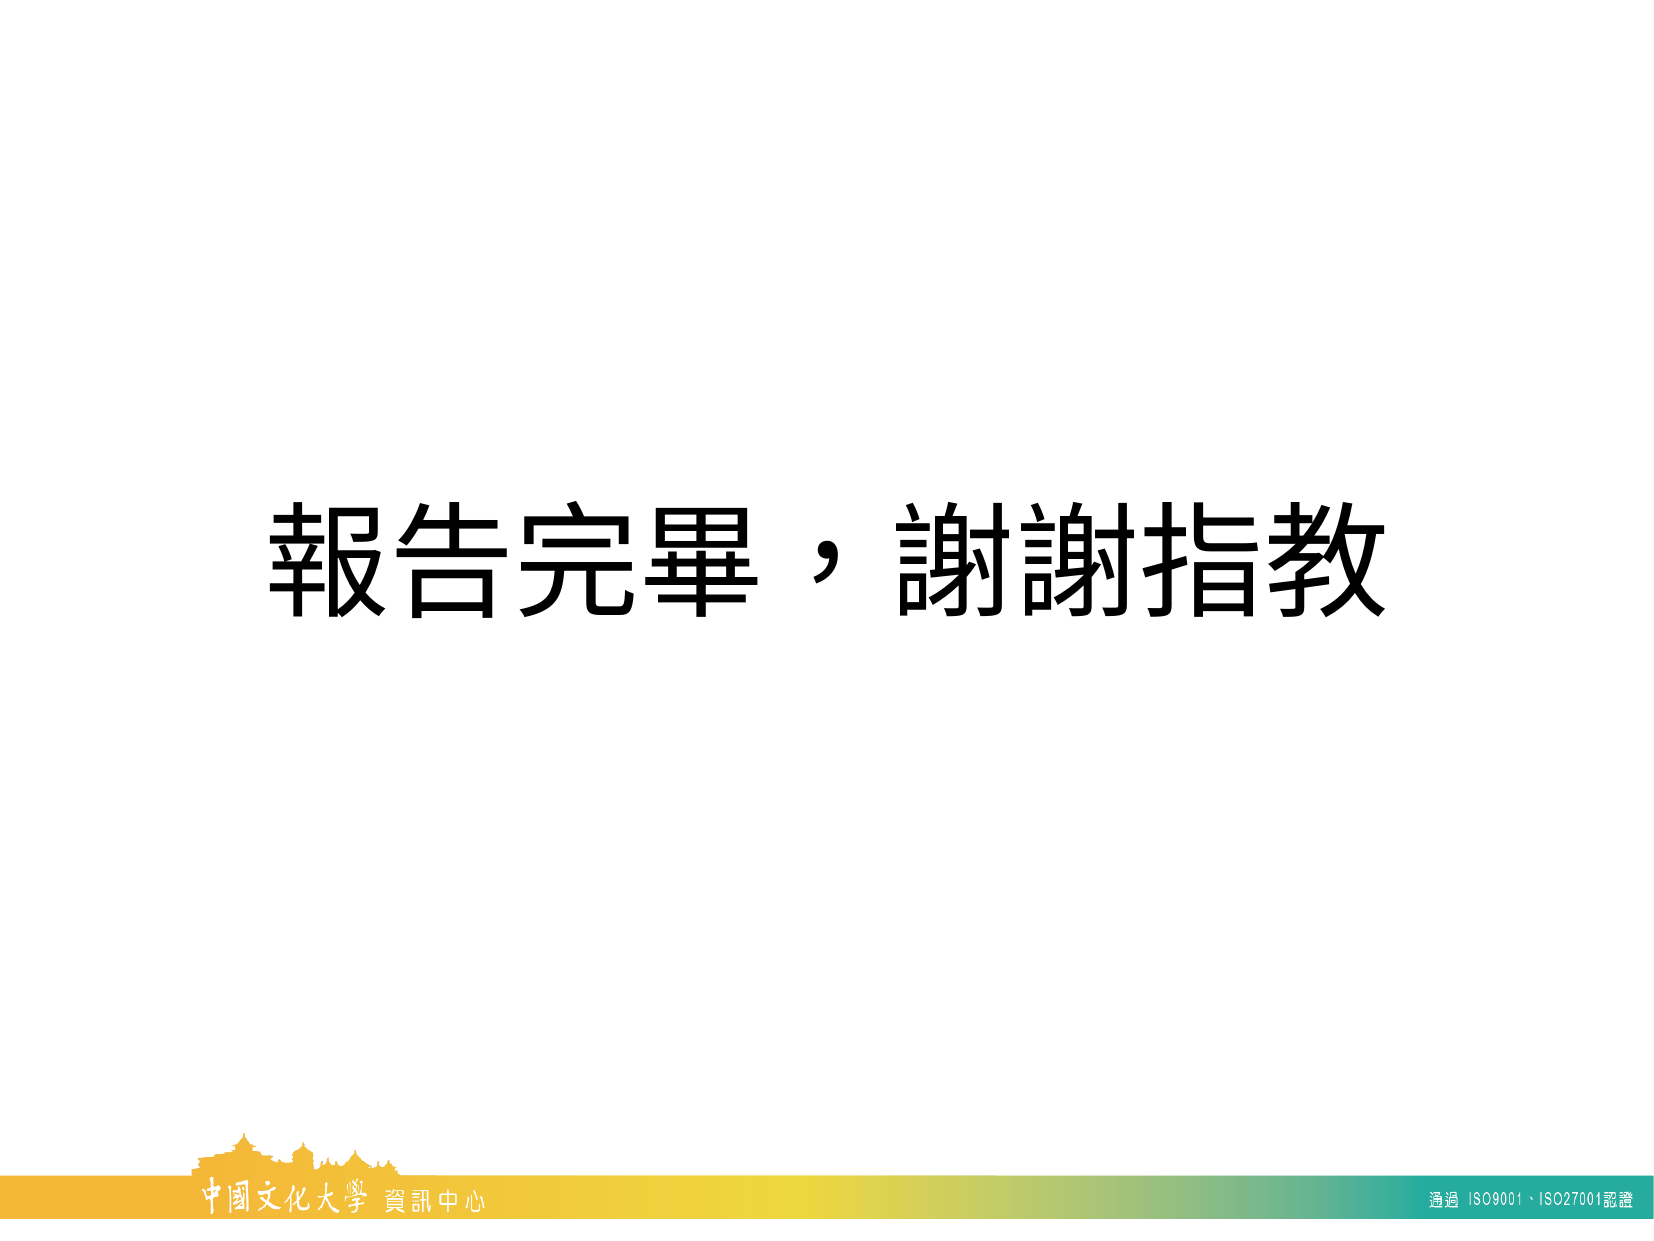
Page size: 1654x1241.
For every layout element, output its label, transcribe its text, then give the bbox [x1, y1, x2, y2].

title 報告完畢，謝謝指教 [82, 354, 1571, 774]
picture [0, 1133, 1654, 1219]
